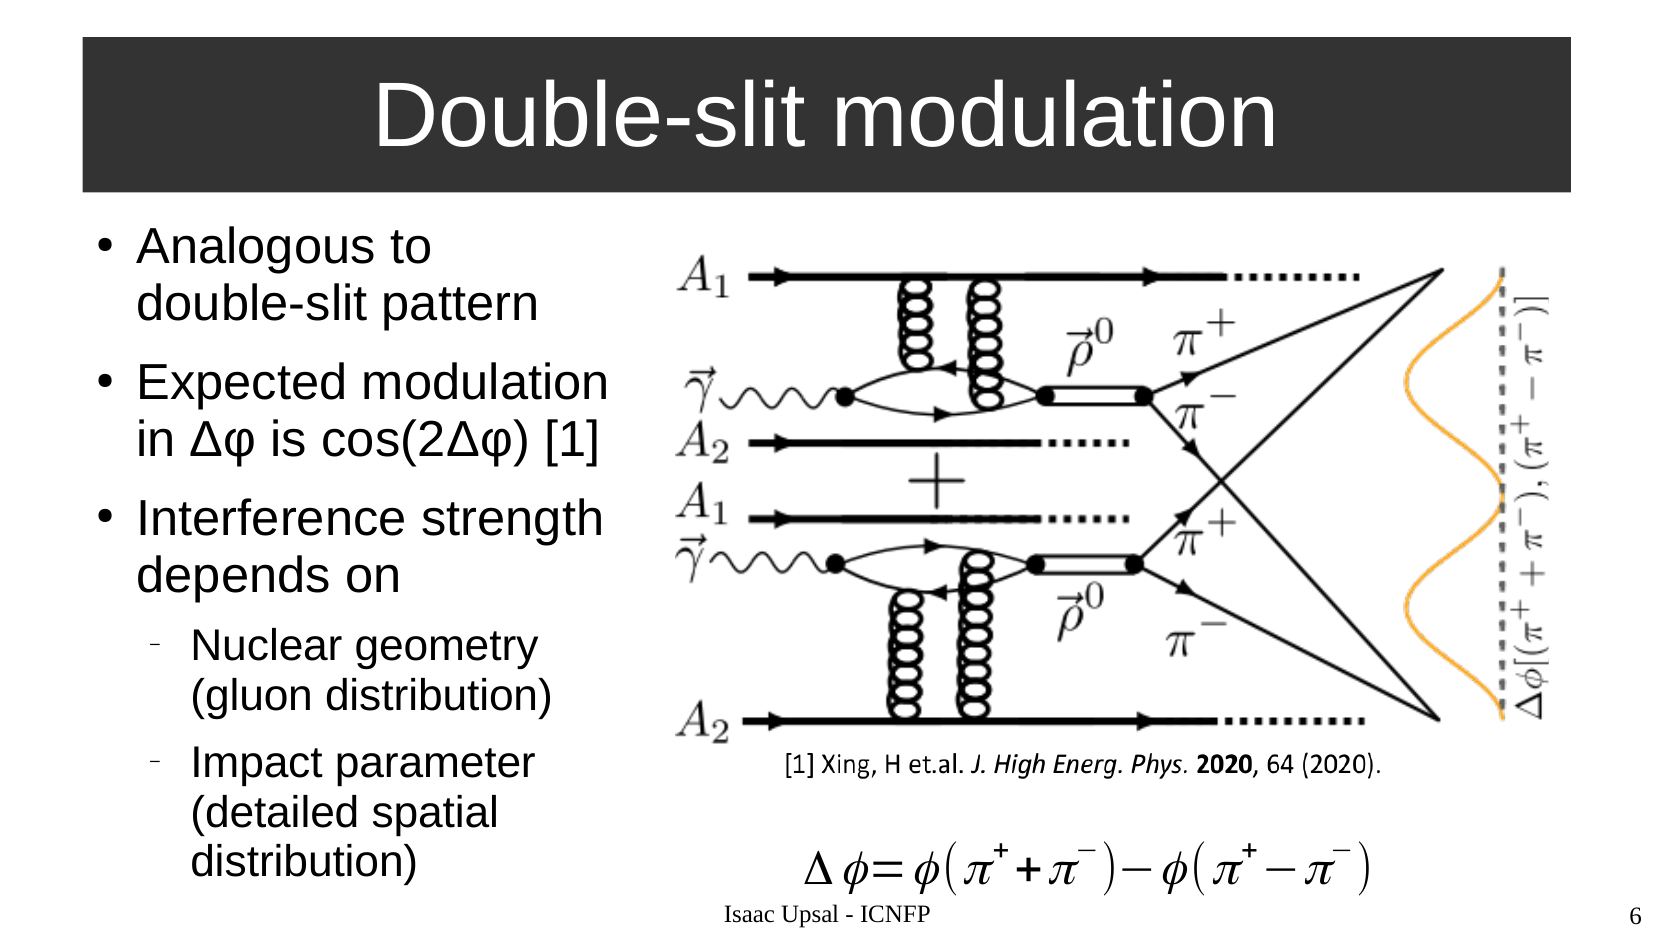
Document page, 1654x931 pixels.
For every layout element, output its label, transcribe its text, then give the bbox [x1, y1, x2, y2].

list Analogous to double-slit pattern Expected modulation in Δφ is cos(2Δφ) [1] Interference strength depends on Nuclear geometry (gluon distribution) Impact parameter (detailed spatial distribution) [82, 217, 616, 901]
picture [675, 180, 1549, 796]
title Double-slit modulation [82, 37, 1571, 193]
chart [795, 832, 1381, 899]
